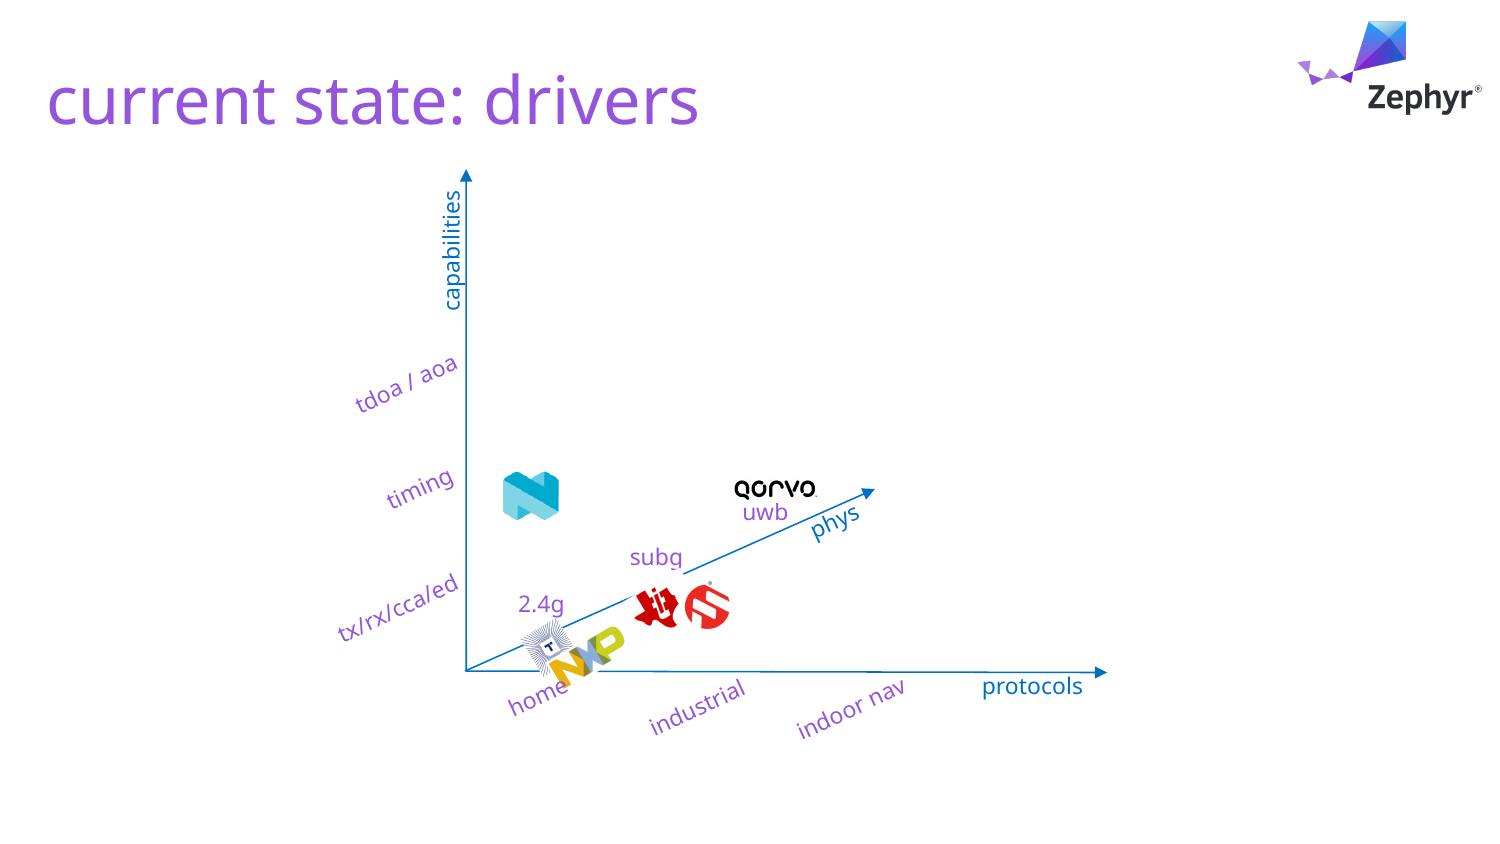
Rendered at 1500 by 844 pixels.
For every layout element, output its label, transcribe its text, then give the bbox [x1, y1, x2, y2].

text_box capabilities [436, 172, 465, 312]
text_box 2.4g [512, 589, 565, 618]
text_box timing [262, 460, 457, 571]
text_box industrial [616, 670, 755, 755]
text_box subg [482, 542, 684, 571]
title current state: drivers [31, 38, 1382, 145]
text_box indoor nav [715, 670, 910, 781]
text_box home [378, 670, 573, 781]
picture [520, 568, 740, 688]
text_box uwb [778, 509, 785, 519]
text_box uwb [587, 497, 789, 526]
text_box phys [805, 483, 893, 544]
text_box tx/rx/cca/ed [268, 568, 463, 679]
text_box protocols [981, 671, 1121, 700]
text_box tdoa / aoa [286, 347, 462, 449]
picture [1294, 15, 1485, 122]
picture [731, 476, 819, 503]
picture [498, 463, 563, 528]
